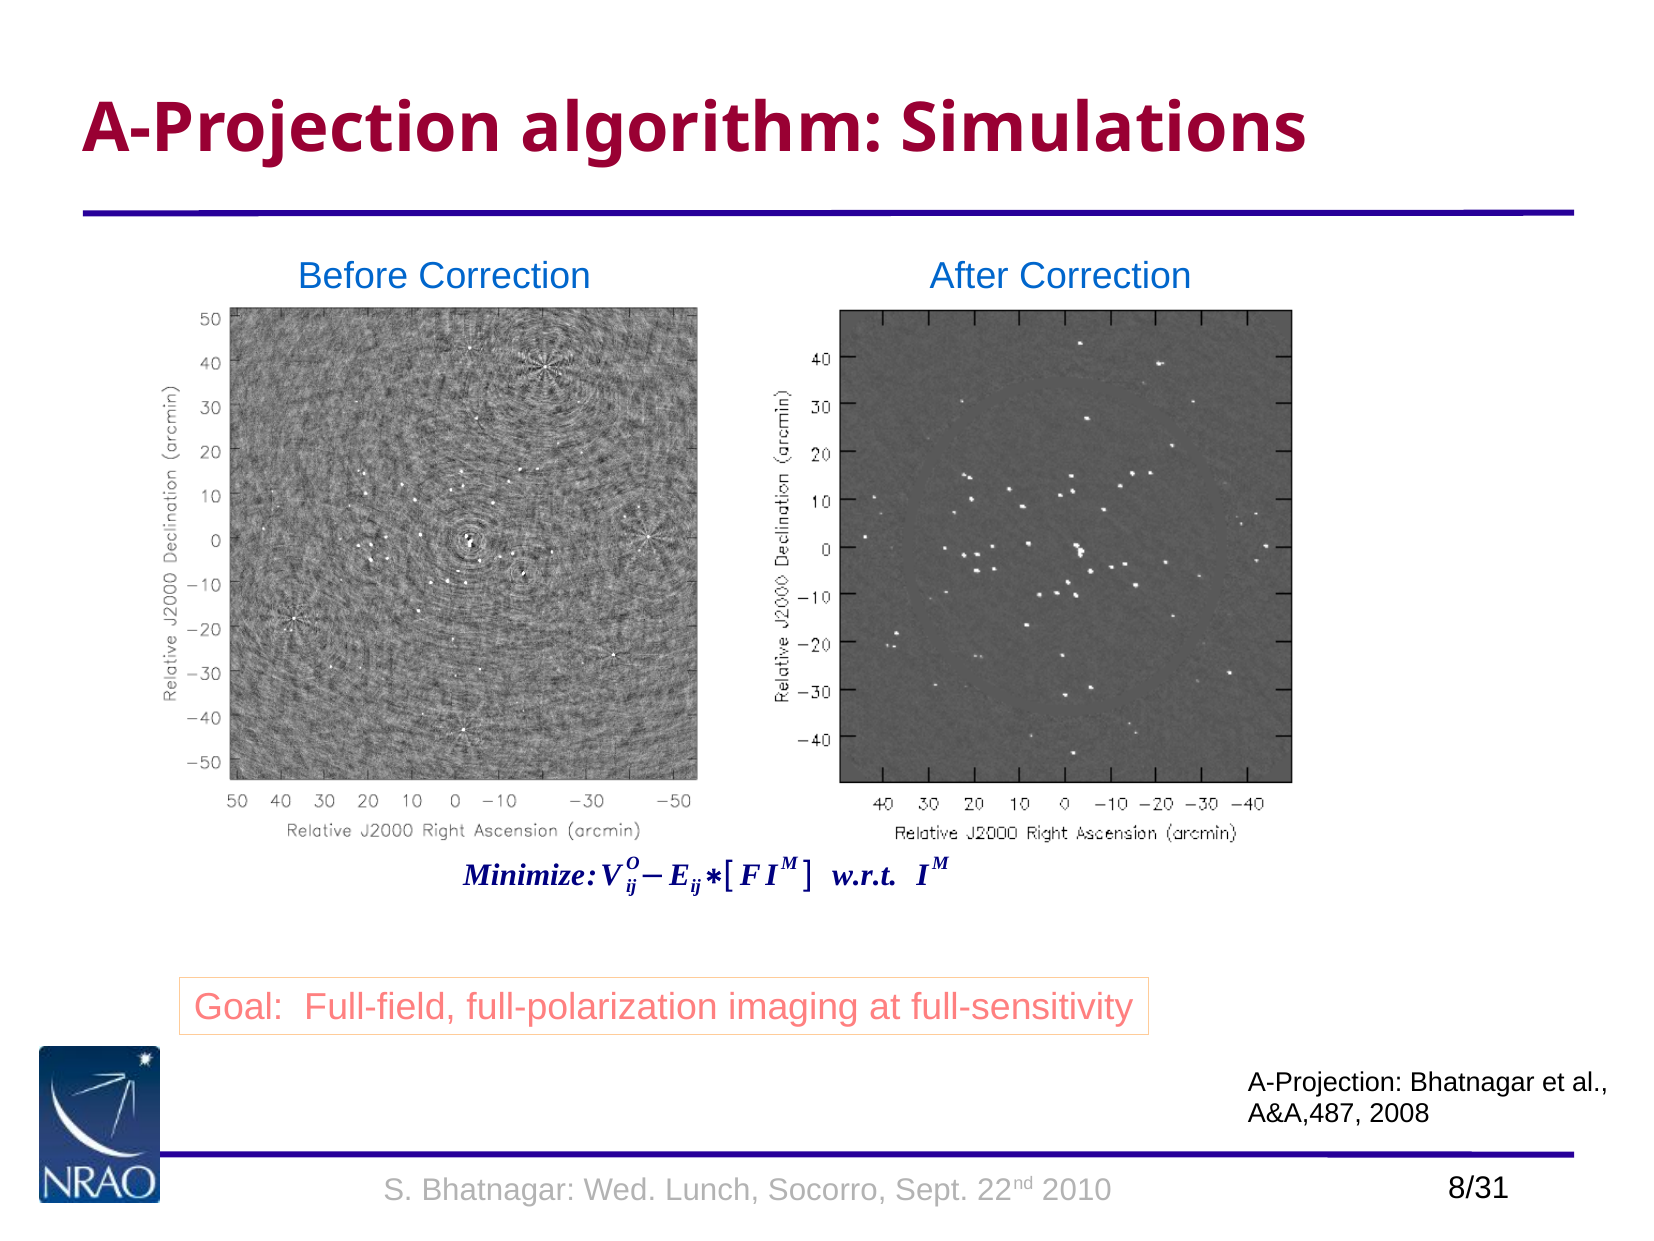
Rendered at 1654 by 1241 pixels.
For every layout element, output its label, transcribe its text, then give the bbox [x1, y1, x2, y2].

title A-Projection algorithm: Simulations [82, 49, 1571, 202]
text_box Before Correction [283, 246, 607, 304]
text_box Goal: Full-field, full-polarization imaging at full-sensitivity [179, 977, 1149, 1035]
picture [0, 0, 1654, 1241]
text_box After Correction [914, 246, 1207, 304]
chart [453, 853, 956, 898]
text_box A-Projection: Bhatnagar et al., A&A,487, 2008 [1233, 1059, 1616, 1136]
